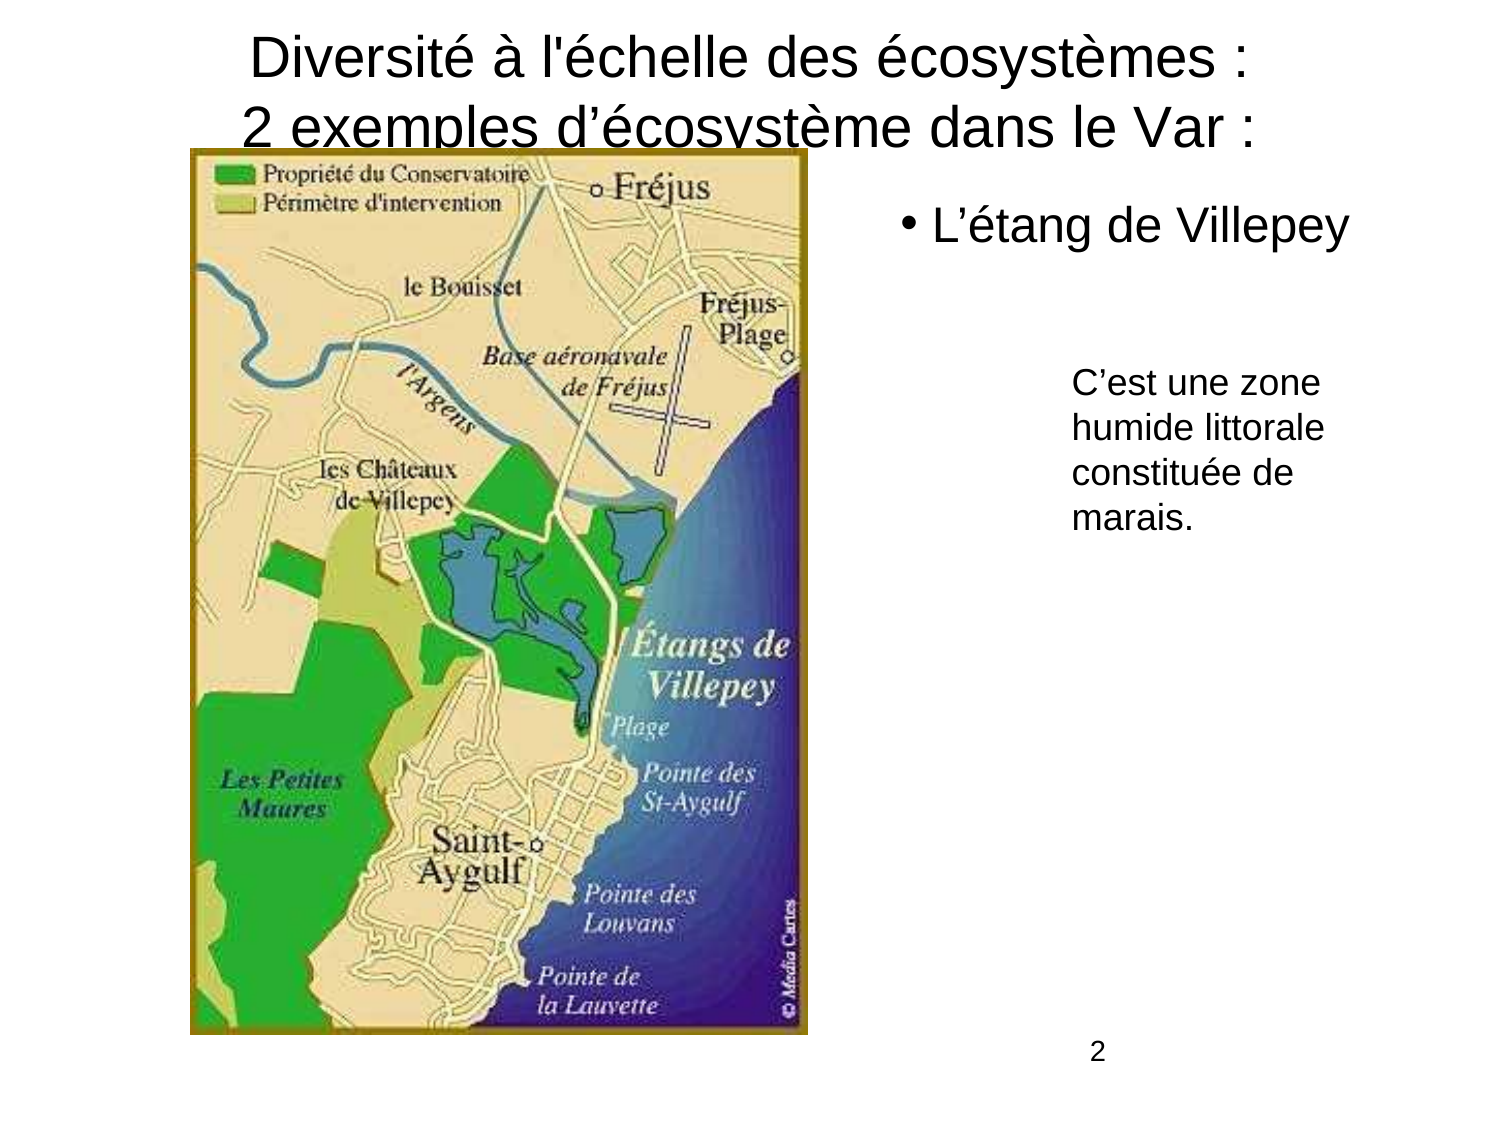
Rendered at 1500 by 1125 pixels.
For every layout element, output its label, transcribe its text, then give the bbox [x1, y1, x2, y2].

text_box C’est une zone humide littorale constituée de marais. [1056, 349, 1400, 546]
title Diversité à l'échelle des écosystèmes : 2 exemples d’écosystème dans le Var : [75, 11, 1426, 189]
picture [190, 148, 808, 1035]
text_box L’étang de Villepey [885, 184, 1500, 261]
